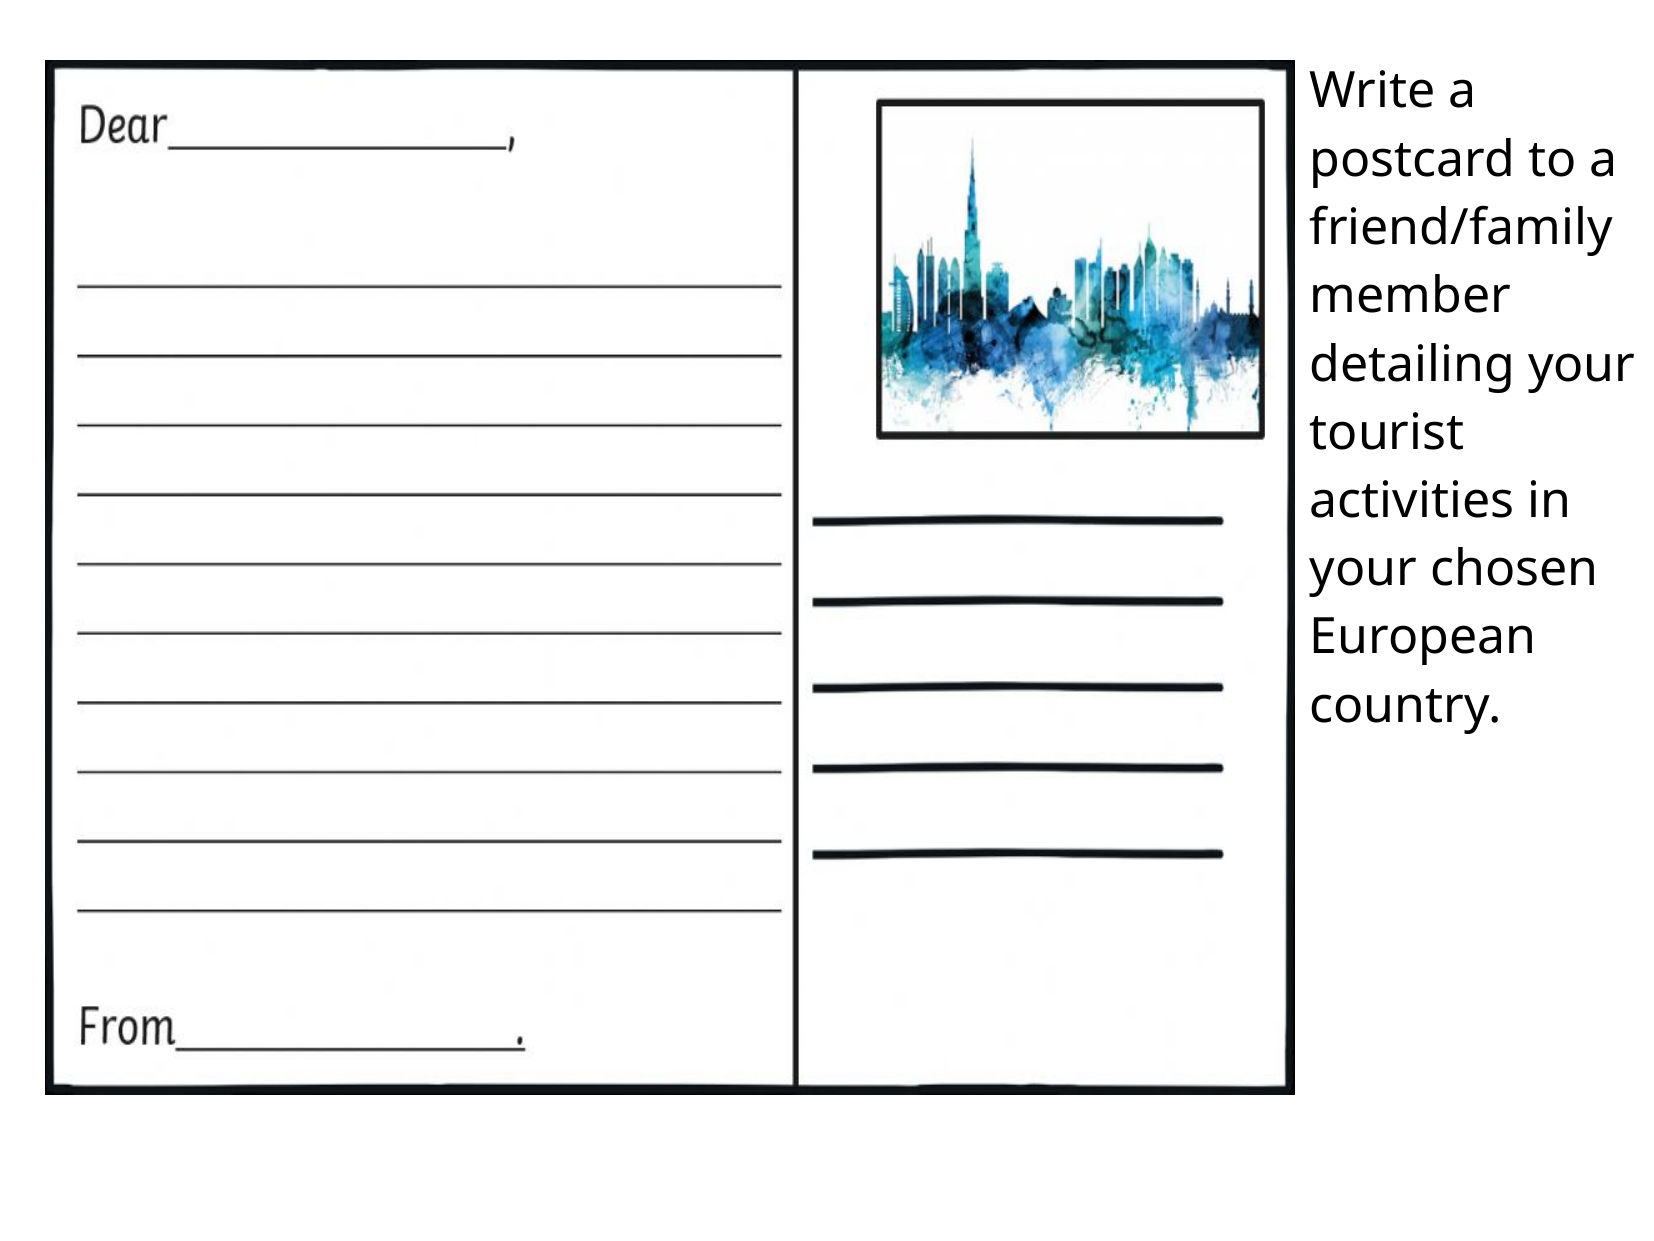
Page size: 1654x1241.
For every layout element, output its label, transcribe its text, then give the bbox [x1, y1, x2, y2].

picture [45, 60, 1294, 1096]
text_box Write a postcard to a friend/family member detailing your tourist activities in your chosen European country. [1294, 47, 1654, 1141]
